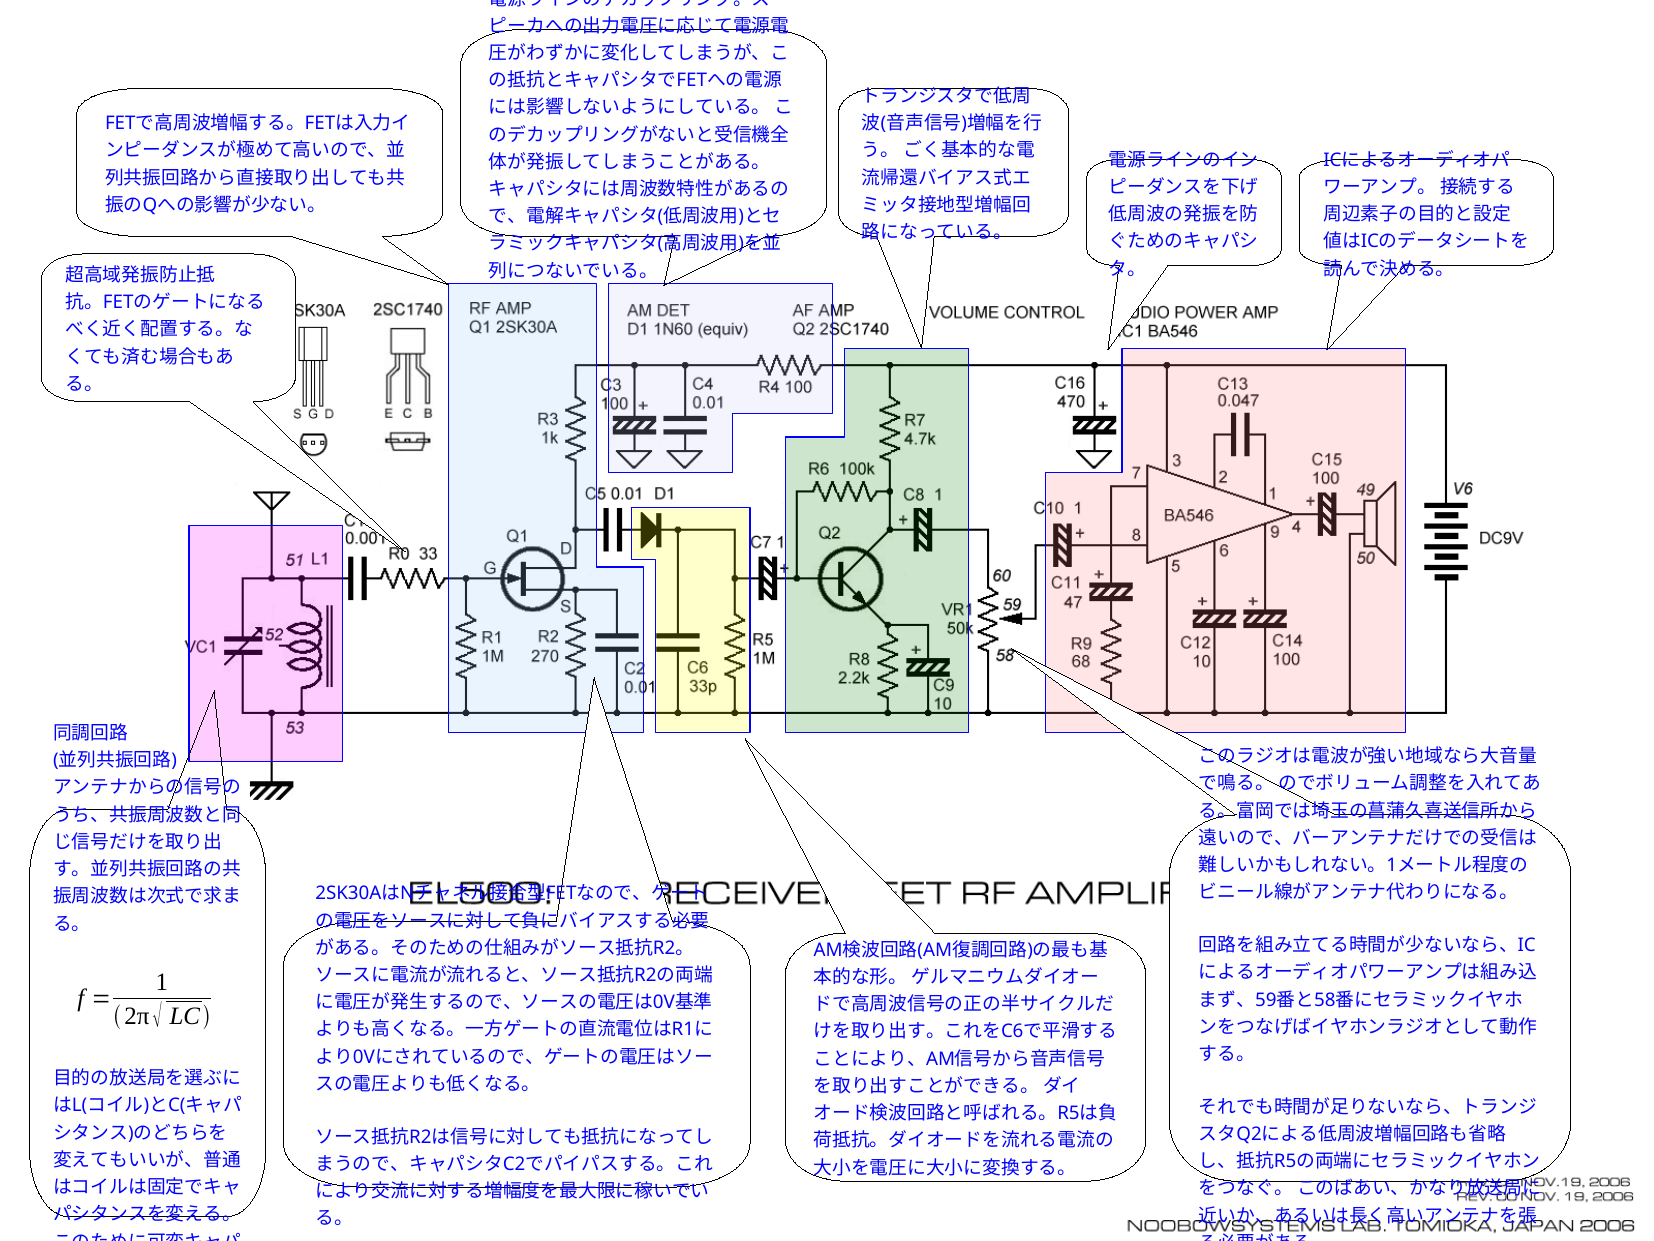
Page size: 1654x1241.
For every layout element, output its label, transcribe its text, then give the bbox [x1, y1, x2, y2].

text_box [608, 283, 833, 473]
text_box [631, 507, 751, 733]
text_box [1045, 675, 1124, 733]
text_box AM検波回路(AM復調回路)の最も基本的な形。 ゲルマニウムダイオードで高周波信号の正の半サイクルだけを取り出す。これをC6で平滑することにより、AM信号から音声信号を取り出すことができる。 ダイオード検波回路と呼ばれる。R5は負荷抵抗。ダイオードを流れる電流の大小を電圧に大小に変換する。 [745, 738, 1146, 1182]
text_box 電源ラインのインピーダンスを下げ低周波の発振を防ぐためのキャパシタ。 [1086, 159, 1282, 350]
chart [66, 968, 219, 1033]
text_box 同調回路 (並列共振回路) アンテナからの信号のうち、共振周波数と同じ信号だけを取り出す。並列共振回路の共振周波数は次式で求まる。 目的の放送局を選ぶにはL(コイル)とC(キャパシタンス)のどちらを変えてもいいが、普通はコイルは固定でキャパシタンスを変える。このために可変キャパシタ(バリコン) を使う。 [29, 690, 266, 1217]
text_box FETで高周波増幅する。FETは入力インピーダンスが極めて高いので、並列共振回路から直接取り出しても共振のQへの影響が少ない。 [76, 88, 449, 285]
text_box このラジオは電波が強い地域なら大音量で鳴る。 のでボリューム調整を入れてある。富岡では埼玉の菖蒲久喜送信所から遠いので、バーアンテナだけでの受信は難しいかもしれない。1メートル程度のビニール線がアンテナ代わりになる。 回路を組み立てる時間が少ないなら、ICによるオーディオパワーアンプは組み込まず、59番と58番にセラミックイヤホンをつなげばイヤホンラジオとして動作する。 それでも時間が足りないなら、トランジスタQ2による低周波増幅回路も省略し、抵抗R5の両端にセラミックイヤホンをつなぐ。 このばあい、かなり放送局に近いか、あるいは長く高いアンテナを張る必要がある。 [1011, 648, 1571, 1182]
text_box [785, 348, 969, 733]
text_box 超高域発振防止抵抗。FETのゲートになるべく近く配置する。なくても済む場合もある。 [41, 253, 406, 552]
text_box [1045, 348, 1406, 733]
picture [6, 5, 1654, 1241]
text_box ICによるオーディオパワーアンプ。 接続する周辺素子の目的と設定値はICのデータシートを読んで決める。 [1299, 159, 1554, 350]
text_box [448, 283, 644, 733]
text_box 2SK30AはNチャネル接合型FETなので、ゲートの電圧をソースに対して負にバイアスする必要がある。そのための仕組みがソース抵抗R2。 ソースに電流が流れると、ソース抵抗R2の両端に電圧が発生するので、ソースの電圧は0V基準よりも高くなる。一方ゲートの直流電位はR1により0Vにされているので、ゲートの電圧はソースの電圧よりも低くなる。 ソース抵抗R2は信号に対しても抵抗になってしまうので、キャパシタC2でパイパスする。これにより交流に対する増幅度を最大限に稼いでいる。 [283, 677, 751, 1188]
text_box 電源ラインのデカップリング。スピーカへの出力電圧に応じて電源電圧がわずかに変化してしまうが、この抵抗とキャパシタでFETへの電源には影響しないようにしている。 このデカップリングがないと受信機全体が発振してしまうことがある。 キャパシタには周波数特性があるので、電解キャパシタ(低周波用)とセラミックキャパシタ(高周波用)を並列につないでいる。 [460, 29, 827, 286]
text_box トランジスタで低周波(音声信号)増幅を行う。 ごく基本的な電流帰還バイアス式エミッタ接地型増幅回路になっている。 [838, 88, 1069, 348]
text_box [188, 525, 343, 762]
